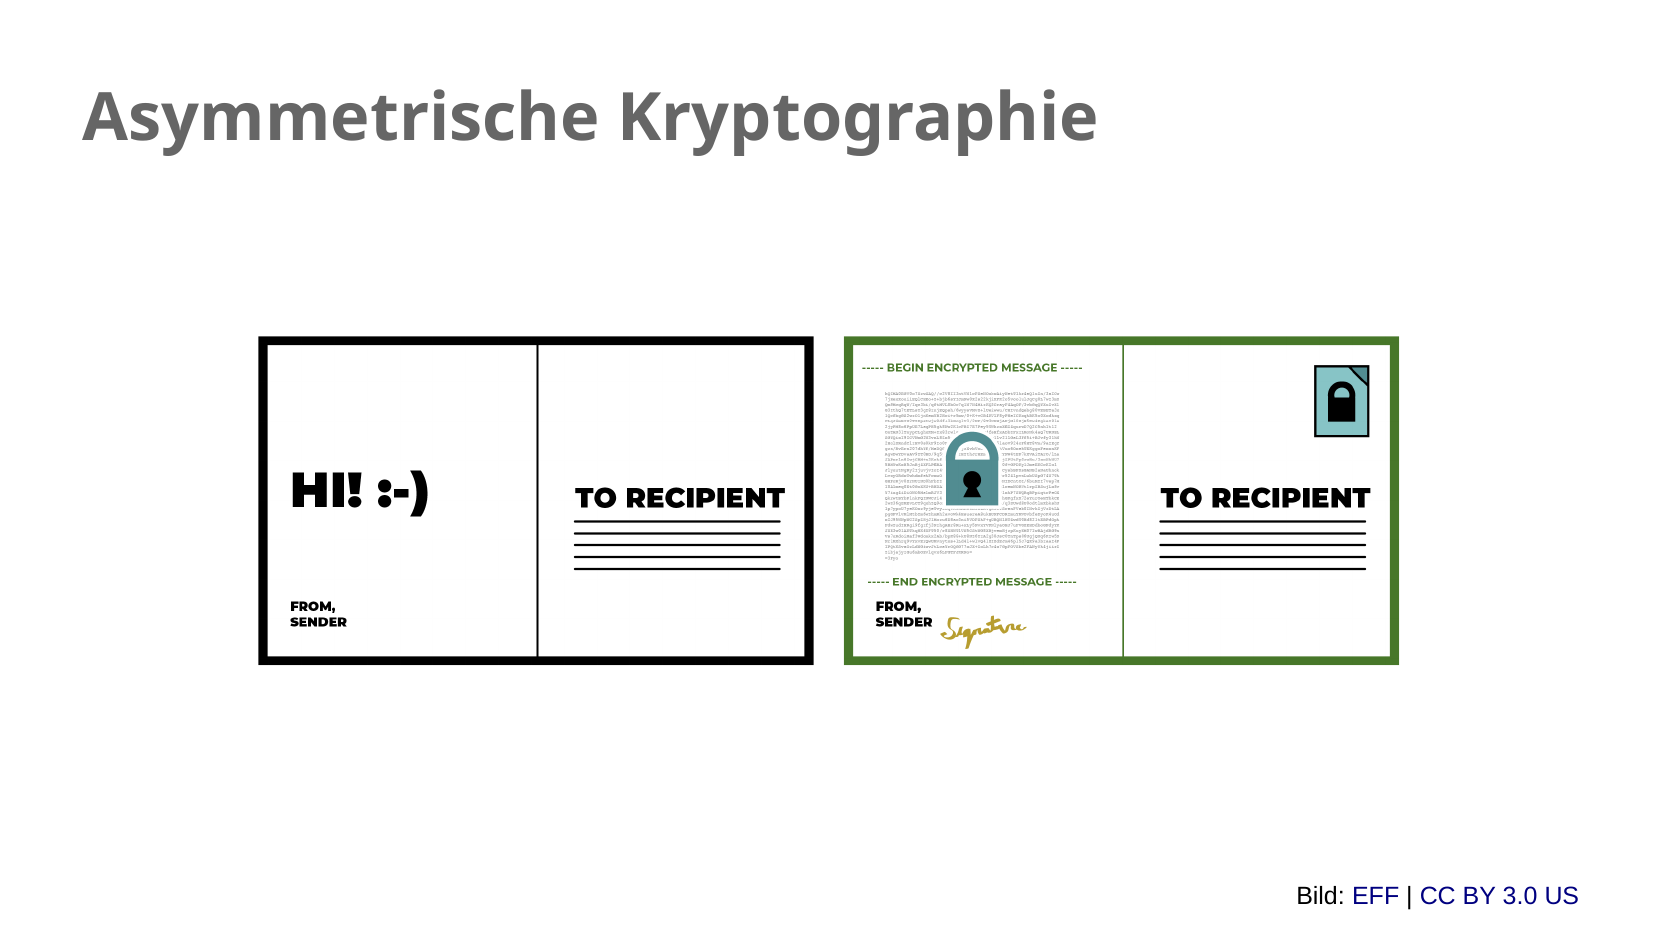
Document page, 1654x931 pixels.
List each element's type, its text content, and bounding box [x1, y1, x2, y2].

text_box Bild: EFF | CC BY 3.0 US [1281, 874, 1607, 931]
title Asymmetrische Kryptographie [82, 37, 1571, 193]
picture [236, 303, 1418, 698]
